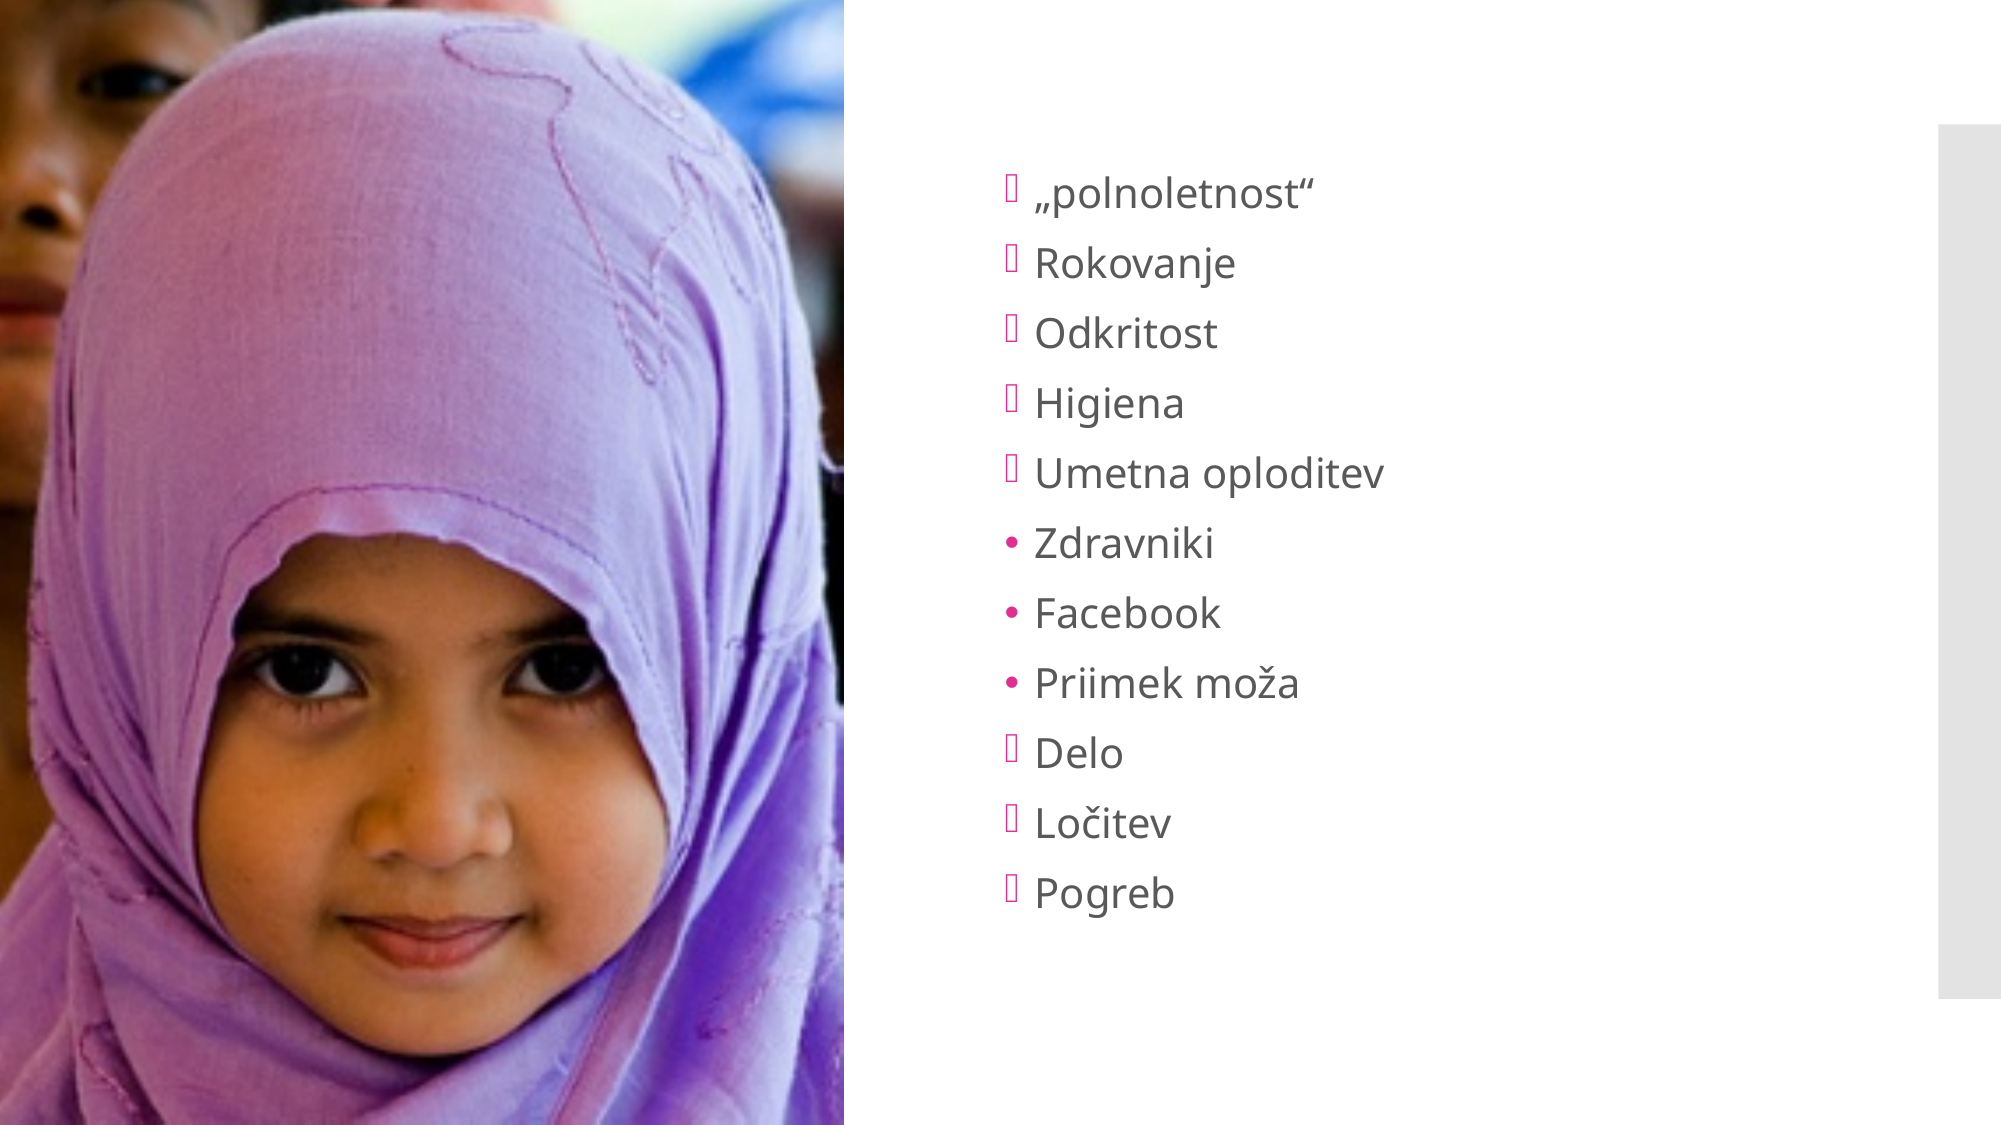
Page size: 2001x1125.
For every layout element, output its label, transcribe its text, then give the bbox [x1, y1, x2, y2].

picture [0, 0, 844, 1125]
list „polnoletnost“ Rokovanje Odkritost Higiena Umetna oploditev Zdravniki Facebook Priimek moža Delo Ločitev Pogreb [989, 160, 1702, 1000]
